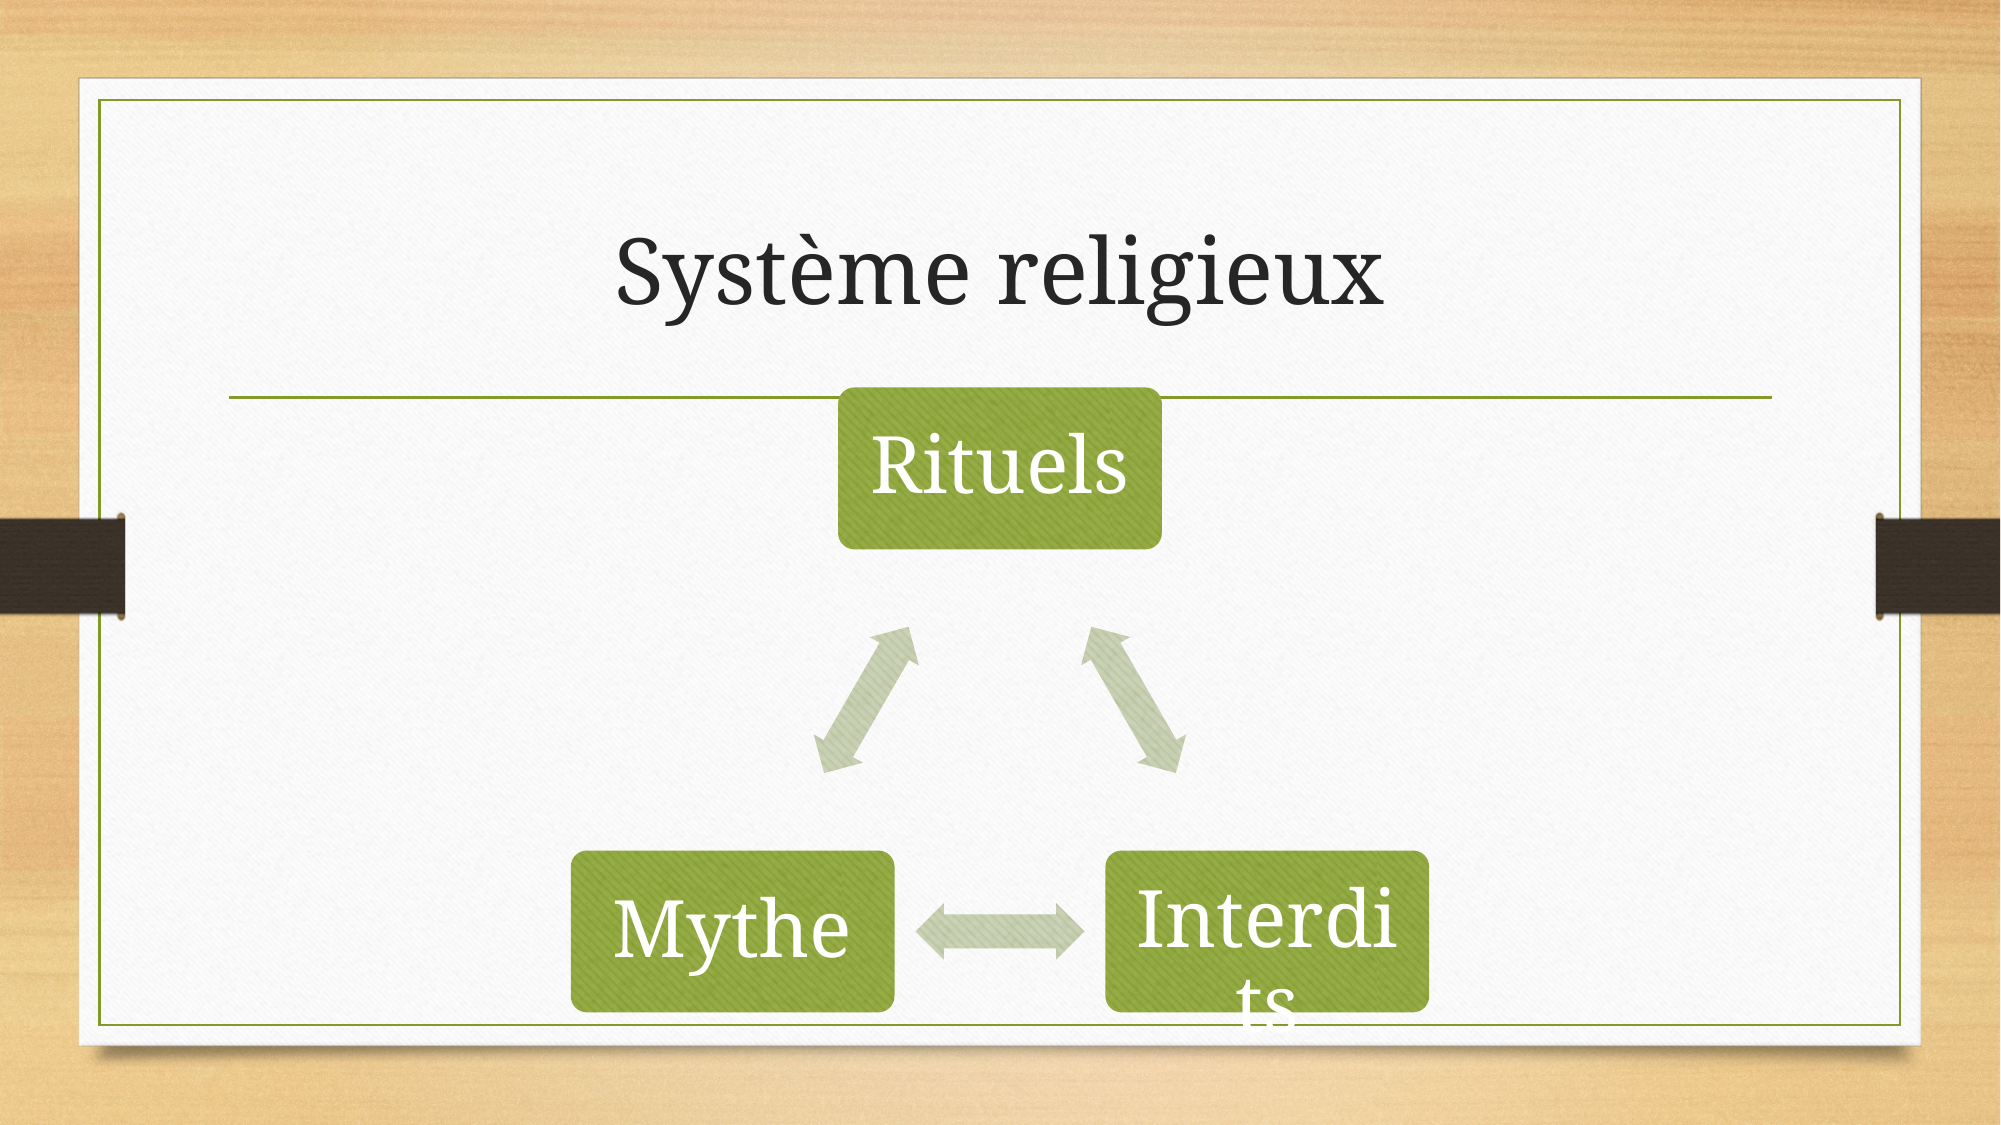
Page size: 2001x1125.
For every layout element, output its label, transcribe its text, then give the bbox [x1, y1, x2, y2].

title Système religieux [212, 161, 1788, 376]
text_box Rituels [838, 387, 1162, 550]
text_box Mythe [570, 850, 895, 1013]
text_box Interdits [1105, 850, 1430, 1013]
text_box [915, 903, 1085, 960]
text_box [813, 626, 919, 774]
text_box [1081, 626, 1187, 773]
